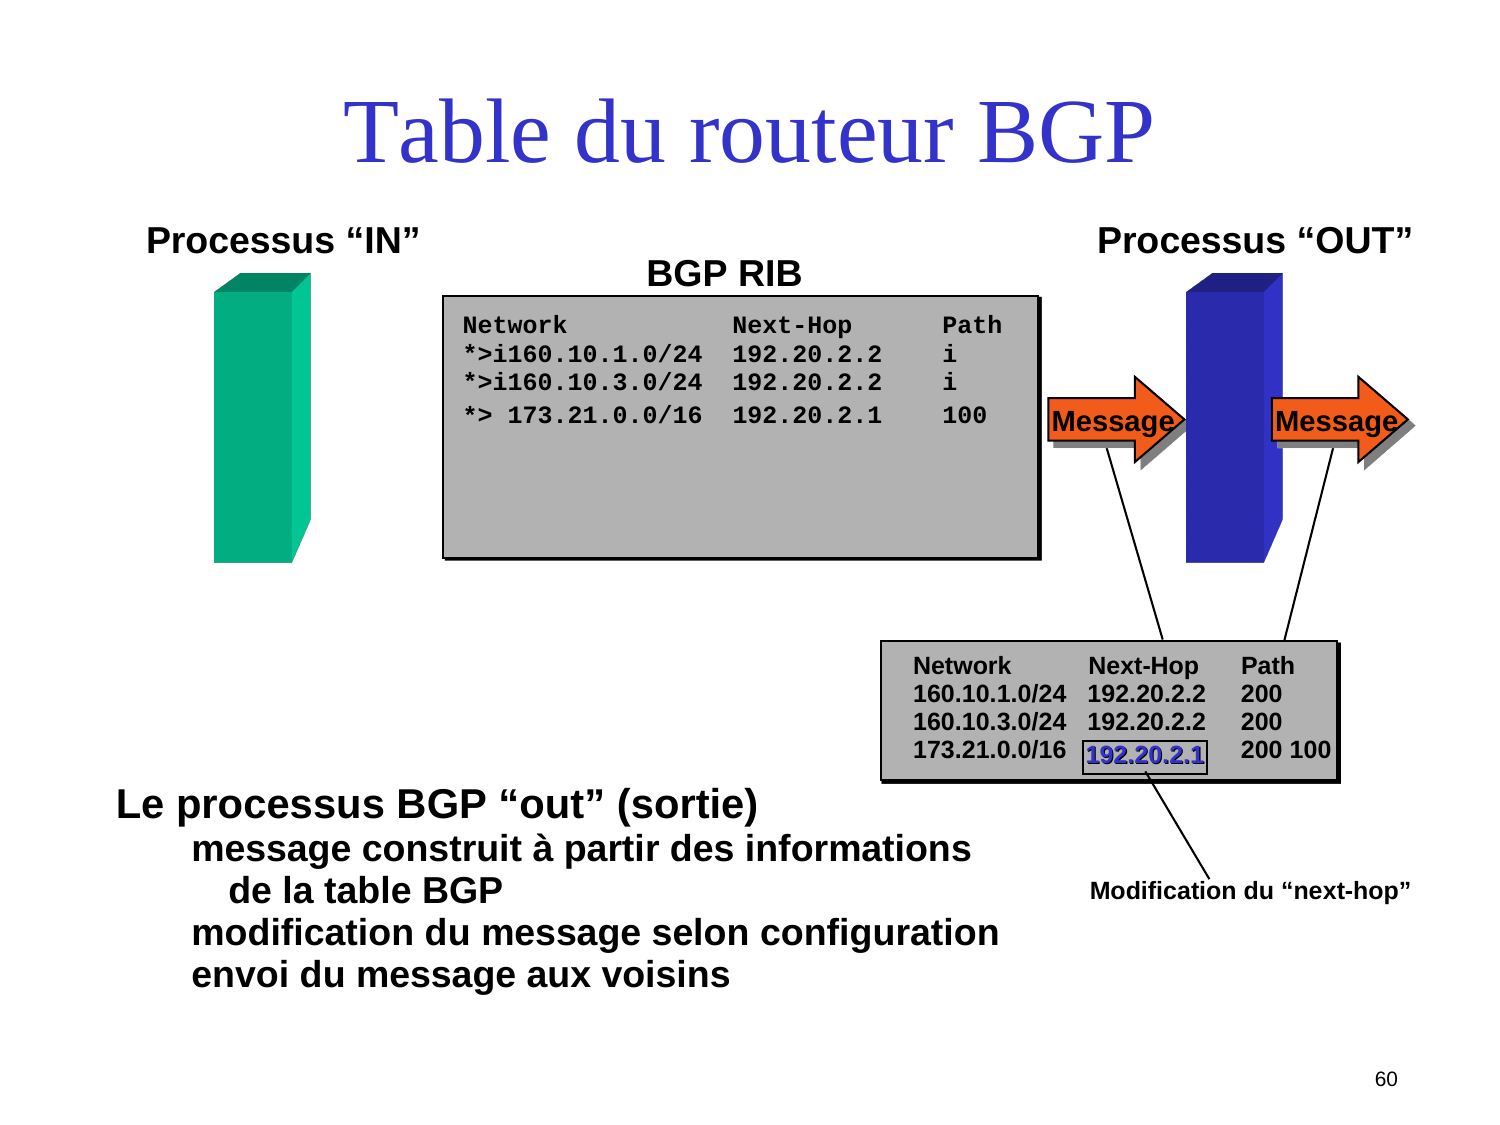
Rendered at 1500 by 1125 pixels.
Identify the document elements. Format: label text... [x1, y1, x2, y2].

text_box * [447, 396, 493, 440]
text_box [1358, 446, 1378, 463]
text_box Message [1260, 396, 1414, 446]
text_box Processus “OUT” [1082, 212, 1429, 270]
text_box Network Next-Hop Path *>i160.10.1.0/24 192.20.2.2 i *>i160.10.3.0/24 192.20.2.2 i [447, 305, 1018, 406]
text_box 192.20.2.1 [1085, 742, 1206, 770]
text_box Network Next-Hop Path 160.10.1.0/24 192.20.2.2 200 160.10.3.0/24 192.20.2.2 200 173.21.0.0/16 192.20.2.2 200 100 [871, 630, 1375, 785]
text_box [1134, 376, 1158, 396]
text_box [1134, 446, 1154, 463]
text_box Le processus BGP “out” (sortie) message construit à partir des informations de la table BGP modification du message selon configuration envoi du message aux voisins [100, 772, 1090, 1003]
text_box [443, 295, 1039, 558]
text_box > 173.21.0.0/16 192.20.2.1 100 [493, 406, 1003, 439]
text_box Message [1036, 396, 1186, 446]
text_box Processus “IN” [131, 212, 436, 270]
text_box Modification du “next-hop” [1074, 868, 1427, 913]
text_box [1358, 376, 1381, 396]
text_box BGP RIB [631, 244, 818, 303]
title Table du routeur BGP [112, 37, 1388, 225]
text_box [1186, 273, 1282, 562]
